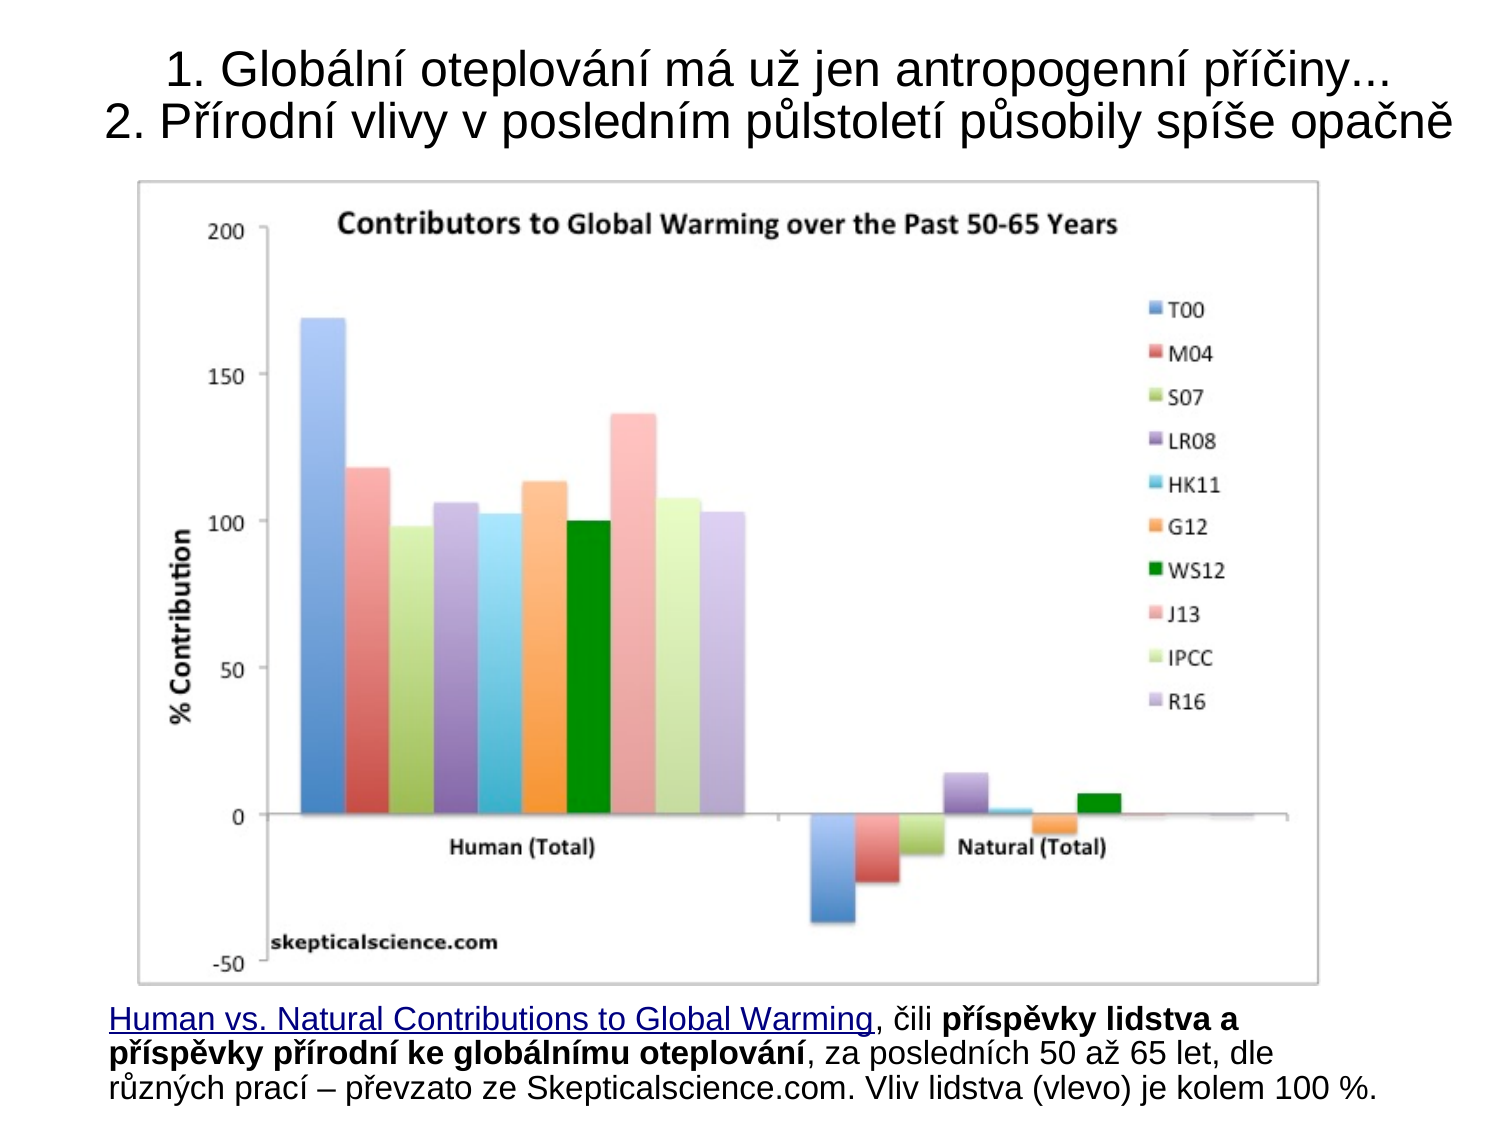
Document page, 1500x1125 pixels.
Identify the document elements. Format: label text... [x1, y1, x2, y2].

title 1. Globální oteplování má už jen antropogenní příčiny... 2. Přírodní vlivy v posledním půlstoletí působily spíše opačně [79, 19, 1481, 175]
list Human vs. Natural Contributions to Global Warming, čili příspěvky lidstva a příspěvky přírodní ke globálnímu oteplování, za posledních 50 až 65 let, dle různých prací – převzato ze Skepticalscience.com. Vliv lidstva (vlevo) je kolem 100 %. [52, 1002, 1394, 1121]
picture [137, 180, 1321, 986]
